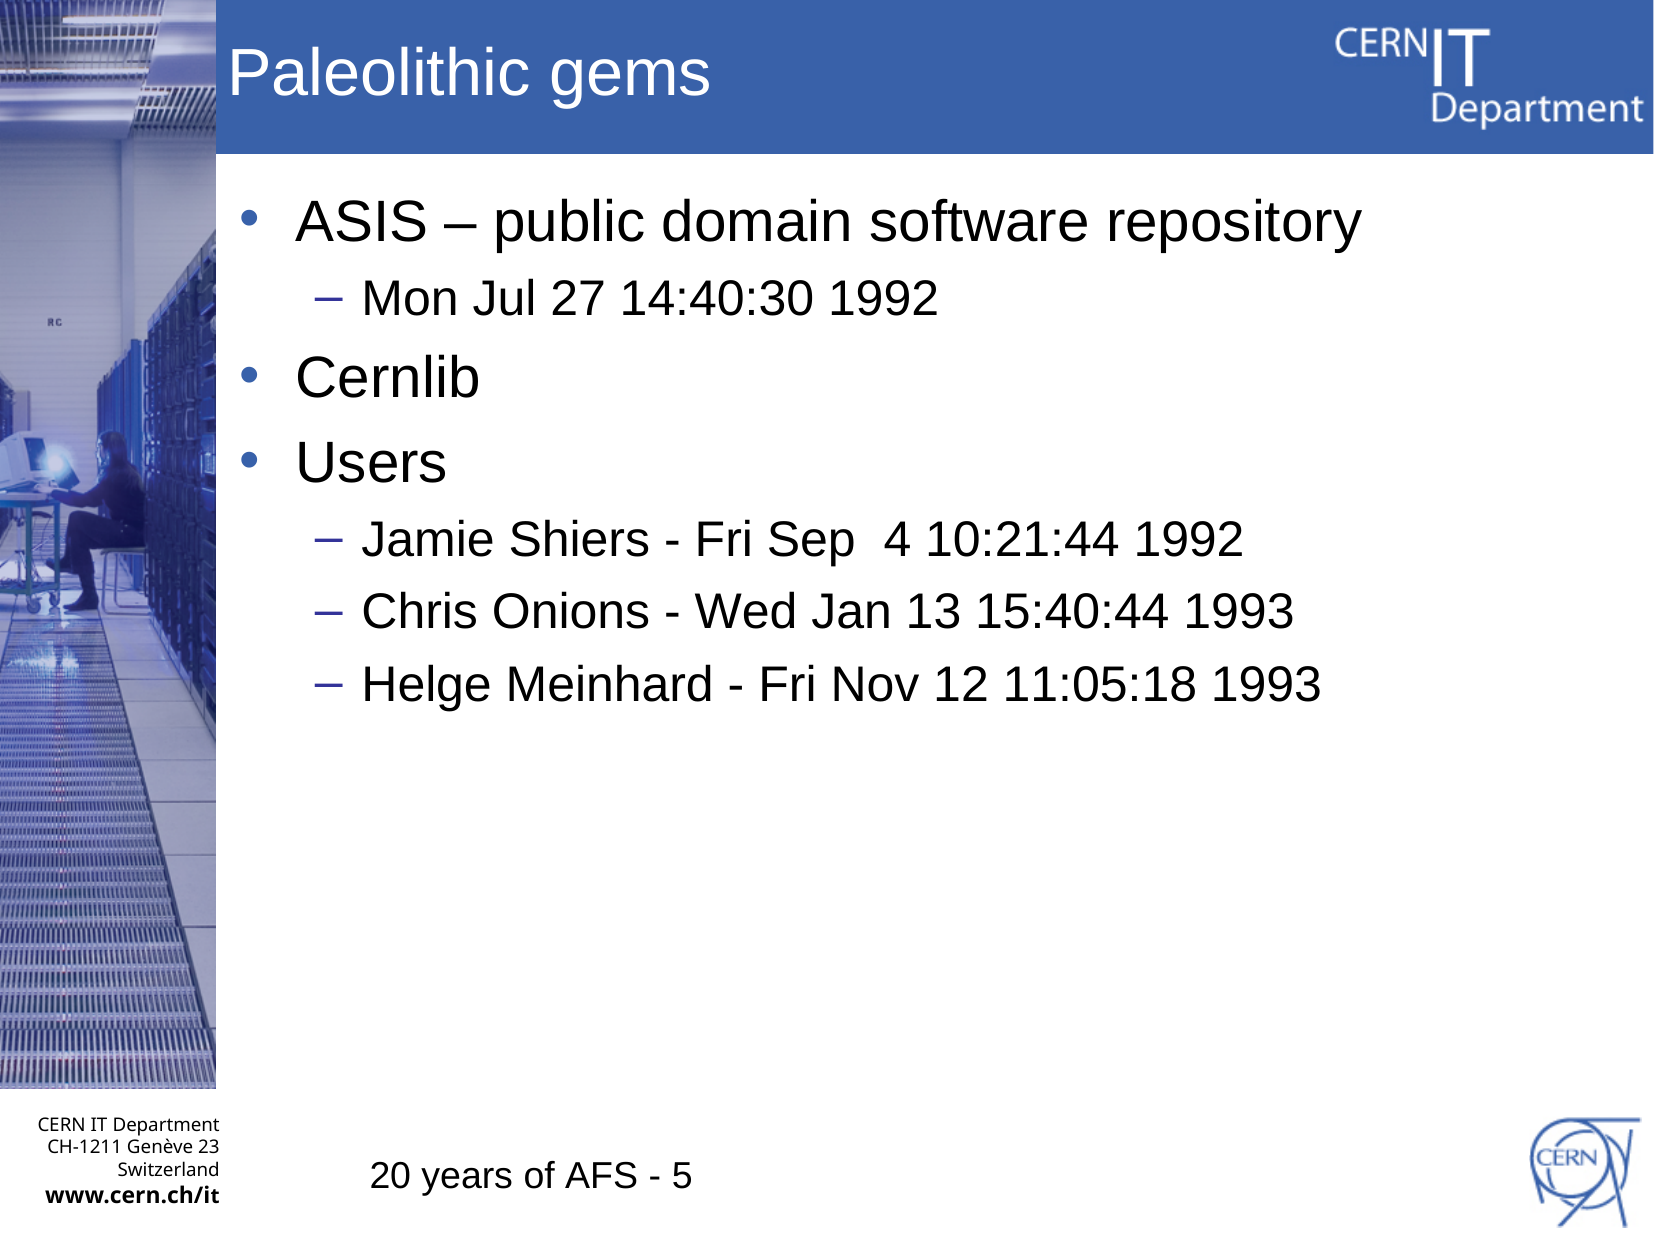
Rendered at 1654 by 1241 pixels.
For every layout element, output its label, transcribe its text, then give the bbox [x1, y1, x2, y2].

picture [1529, 1116, 1642, 1228]
list ASIS – public domain software repository Mon Jul 27 14:40:30 1992 Cernlib Users Jamie Shiers - Fri Sep 4 10:21:44 1992 Chris Onions - Wed Jan 13 15:40:44 1993 Helge Meinhard - Fri Nov 12 11:05:18 1993 [224, 174, 1463, 1003]
picture [1126, 0, 1654, 154]
title Paleolithic gems [212, 0, 1126, 165]
